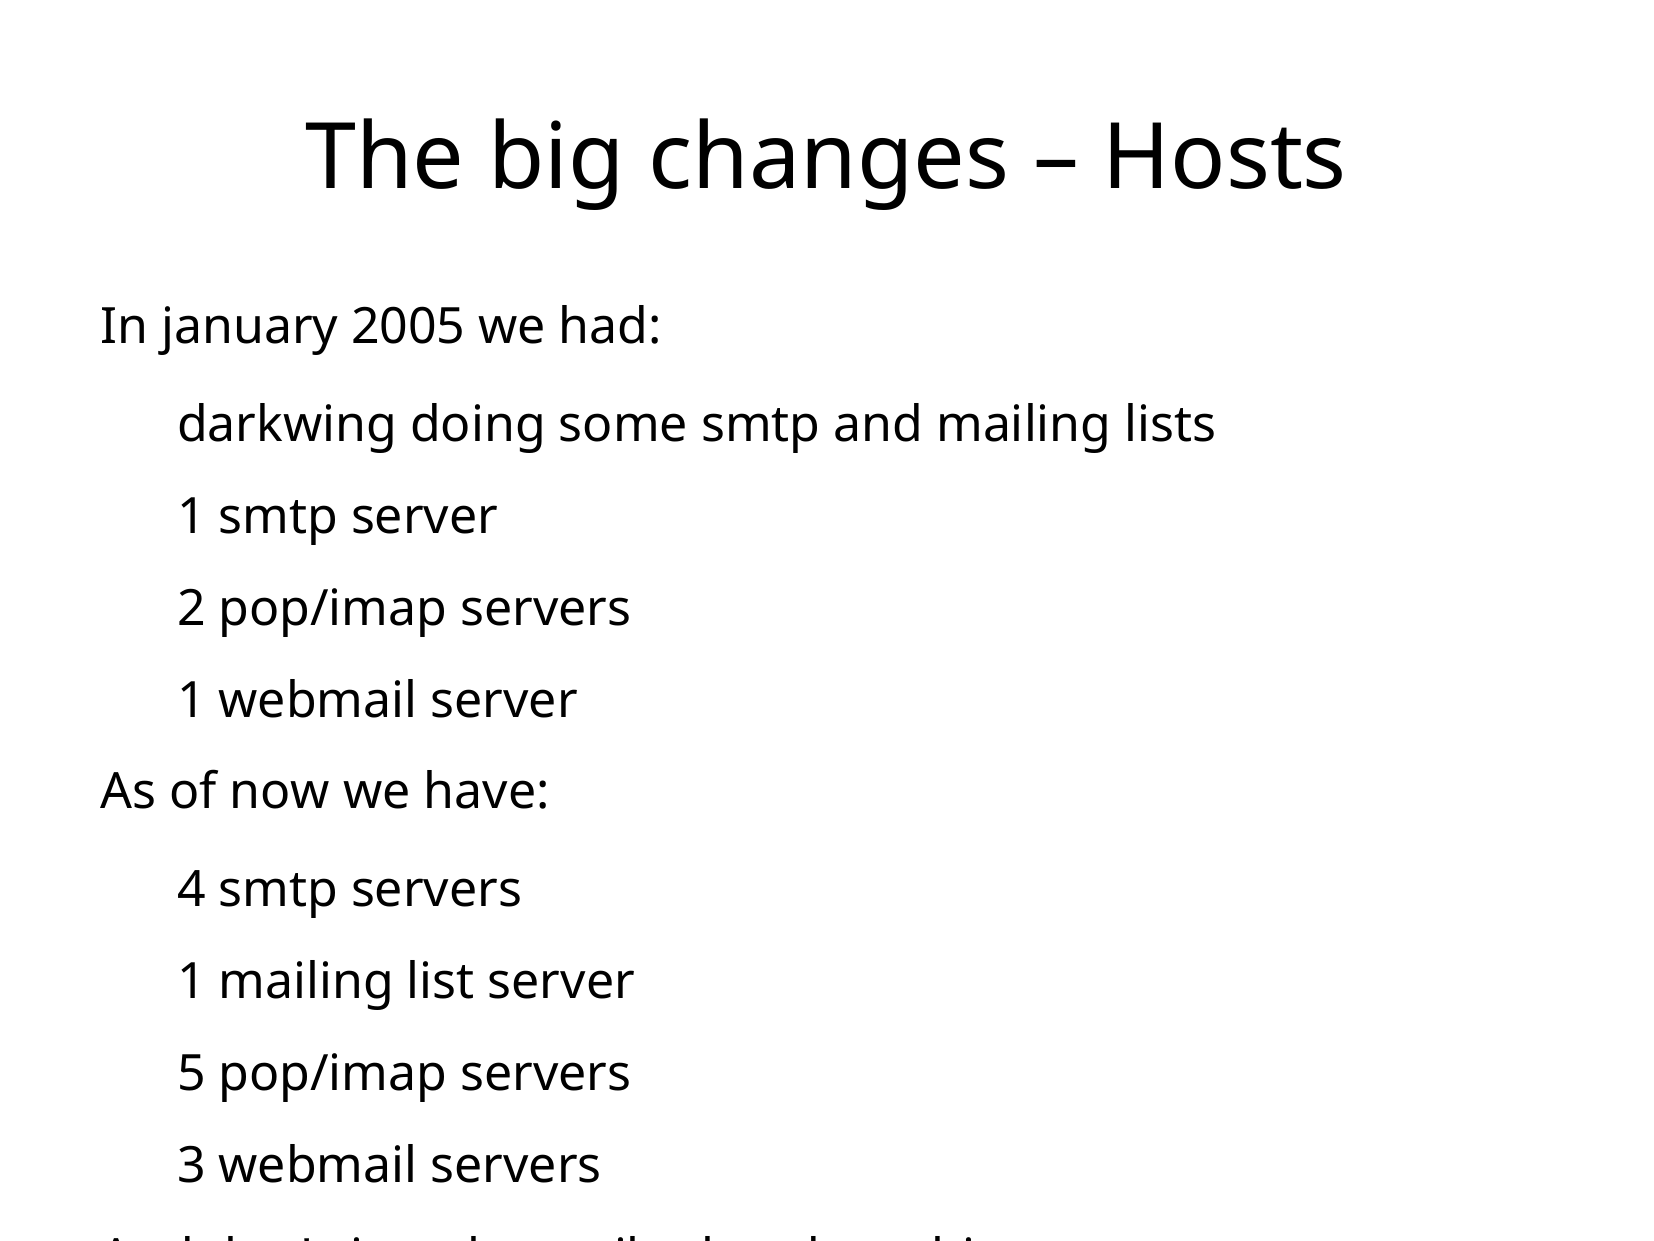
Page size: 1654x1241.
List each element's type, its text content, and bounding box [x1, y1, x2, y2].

title The big changes – Hosts [82, 49, 1571, 257]
list In january 2005 we had: darkwing doing some smtp and mailing lists 1 smtp server 2 pop/imap servers 1 webmail server As of now we have: 4 smtp servers 1 mailing list server 5 pop/imap servers 3 webmail servers And that's just the mail related machines. [82, 290, 1571, 1204]
